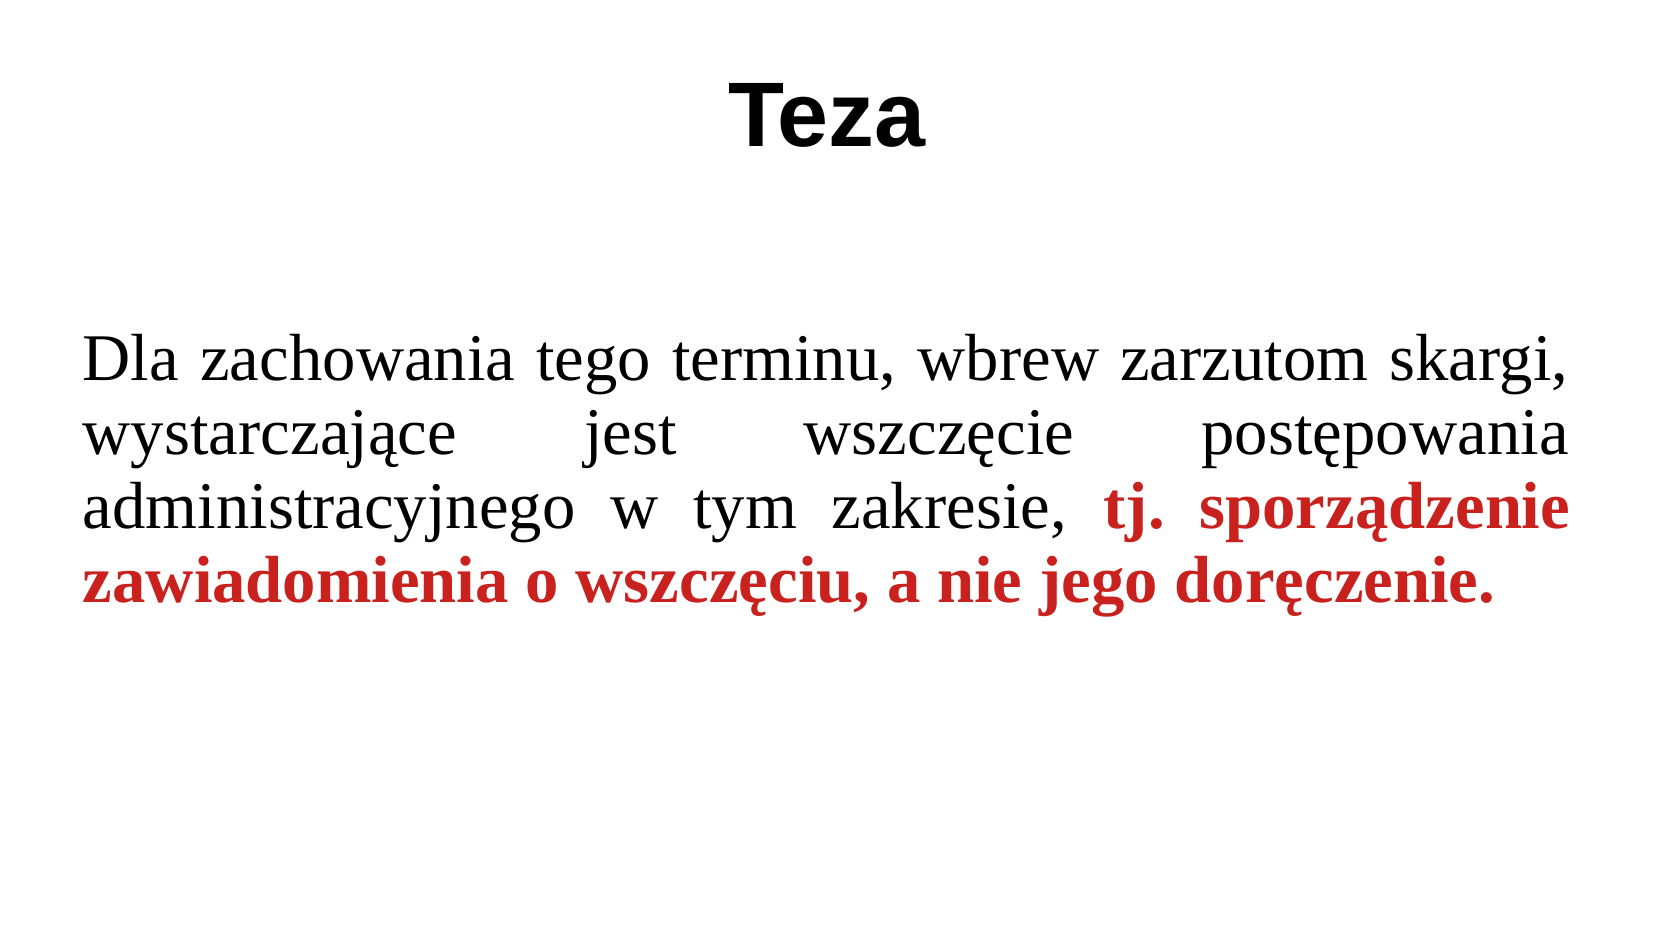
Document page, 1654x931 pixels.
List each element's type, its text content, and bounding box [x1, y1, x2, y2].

list Dla zachowania tego terminu, wbrew zarzutom skargi, wystarczające jest wszczęcie postępowania administracyjnego w tym zakresie, tj. sporządzenie zawiadomienia o wszczęciu, a nie jego doręczenie. [82, 217, 1571, 758]
title Teza [82, 37, 1571, 193]
